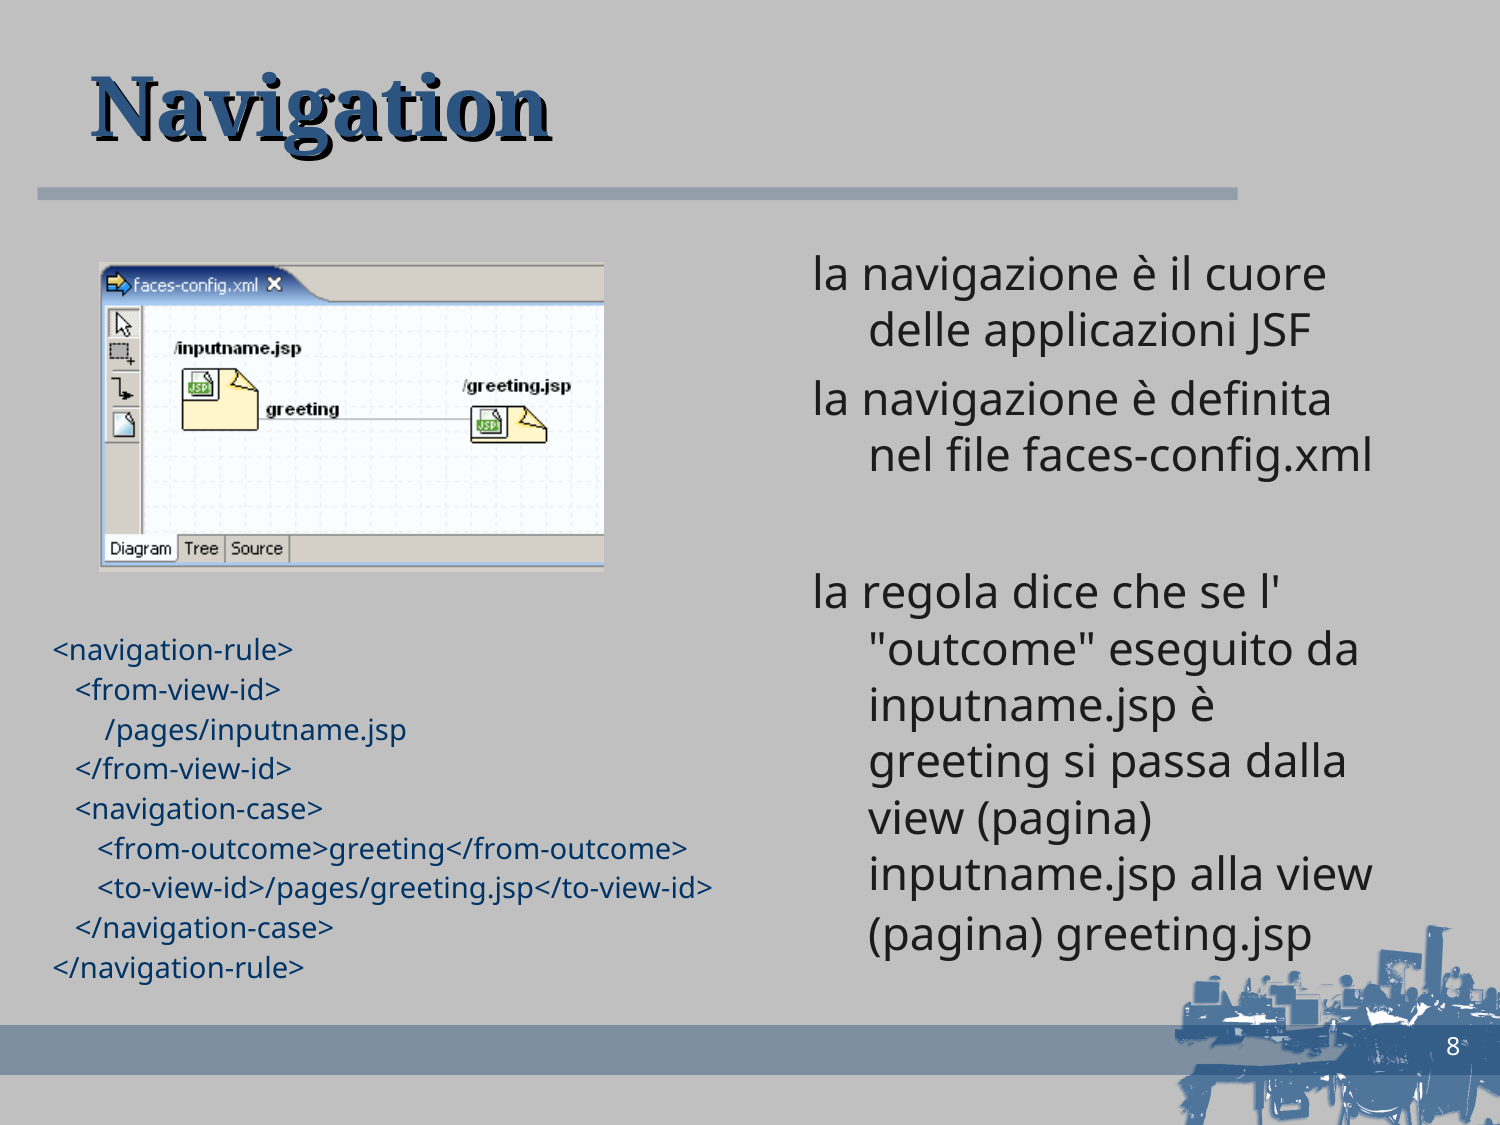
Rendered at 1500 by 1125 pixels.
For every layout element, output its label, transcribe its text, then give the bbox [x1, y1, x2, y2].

text_box <navigation-rule> <from-view-id> /pages/inputname.jsp </from-view-id> <navigation-case> <from-outcome>greeting</from-outcome> <to-view-id>/pages/greeting.jsp</to-view-id> </navigation-case> </navigation-rule> [37, 621, 827, 995]
picture [99, 262, 604, 572]
list la navigazione è il cuore delle applicazioni JSF la navigazione è definita nel file faces-config.xml la regola dice che se l' "outcome" eseguito da inputname.jsp è greeting si passa dalla view (pagina) inputname.jsp alla view (pagina) greeting.jsp [797, 237, 1426, 1006]
title Navigation [75, 35, 1426, 174]
